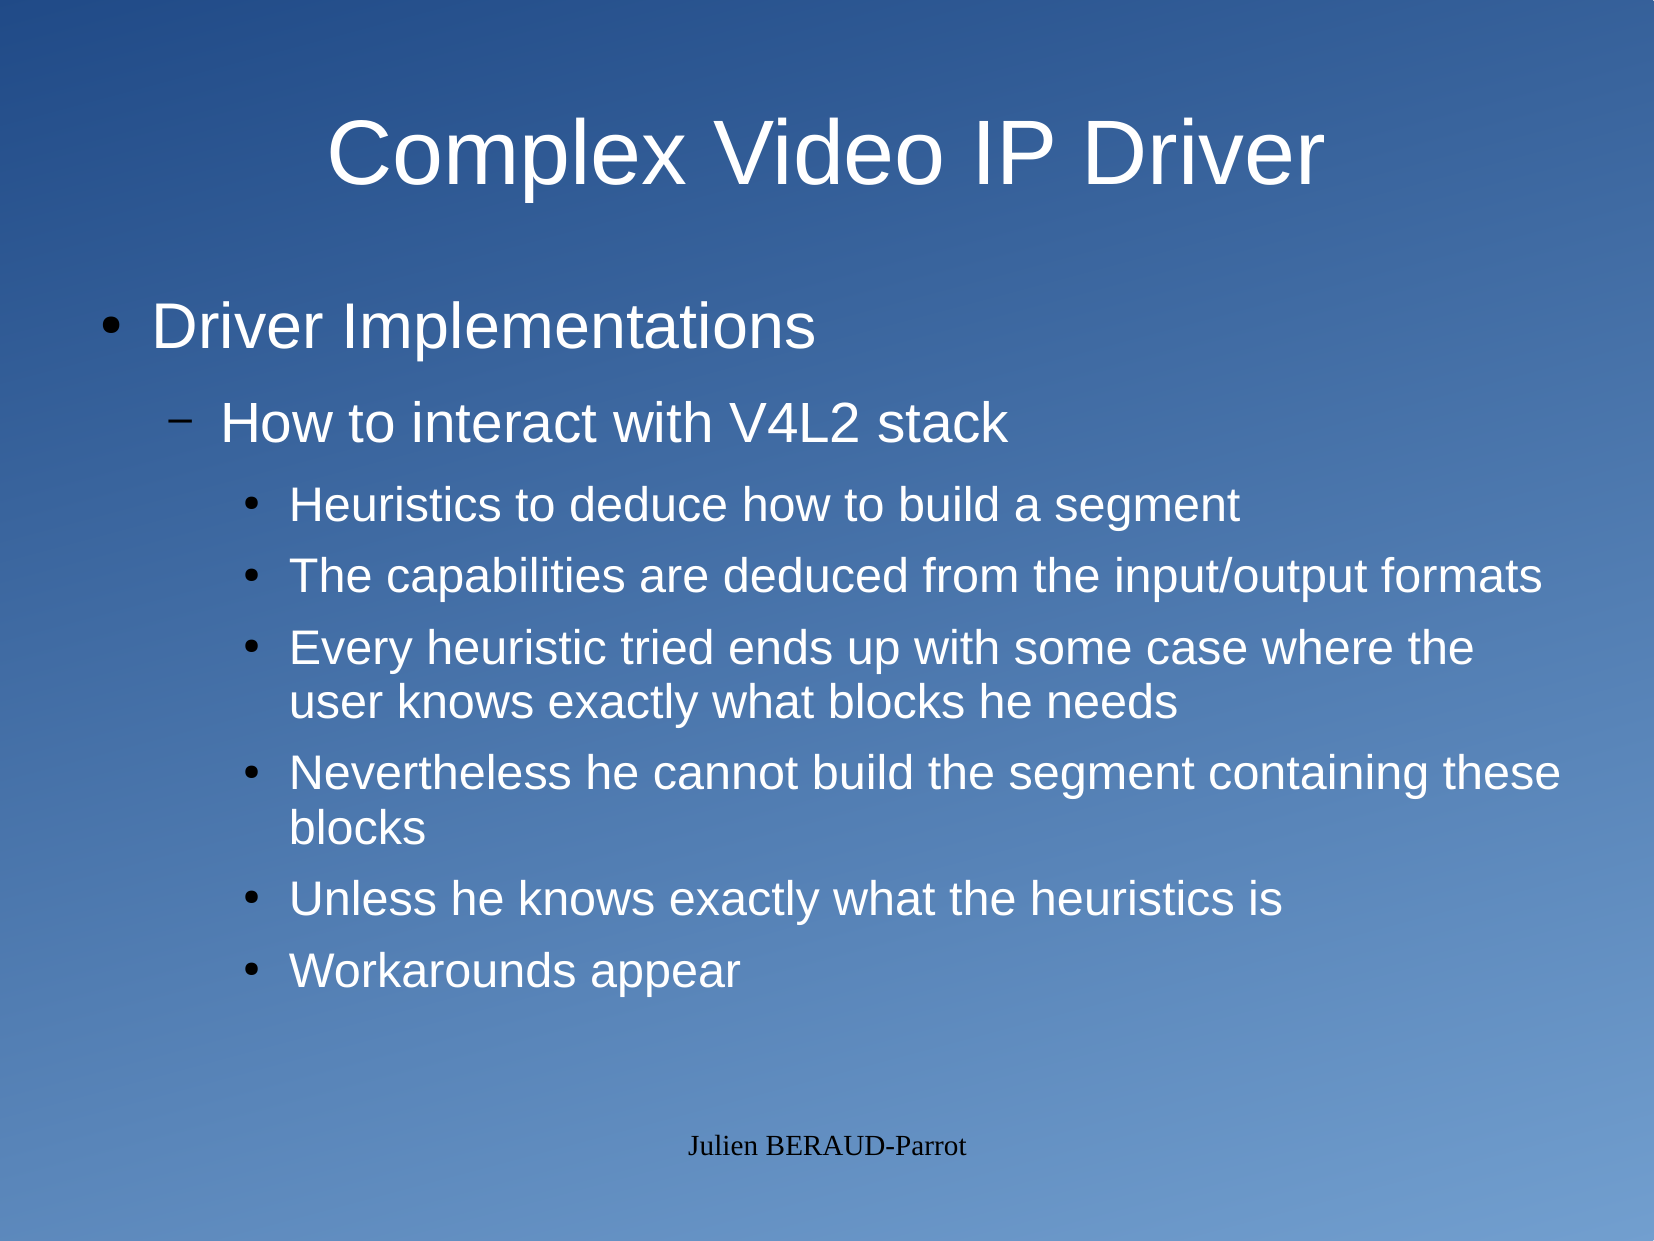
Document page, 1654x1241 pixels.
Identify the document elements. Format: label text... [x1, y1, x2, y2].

title Complex Video IP Driver [82, 49, 1571, 257]
list Driver Implementations How to interact with V4L2 stack Heuristics to deduce how to build a segment The capabilities are deduced from the input/output formats Every heuristic tried ends up with some case where the user knows exactly what blocks he needs Nevertheless he cannot build the segment containing these blocks Unless he knows exactly what the heuristics is Workarounds appear [82, 290, 1571, 1010]
